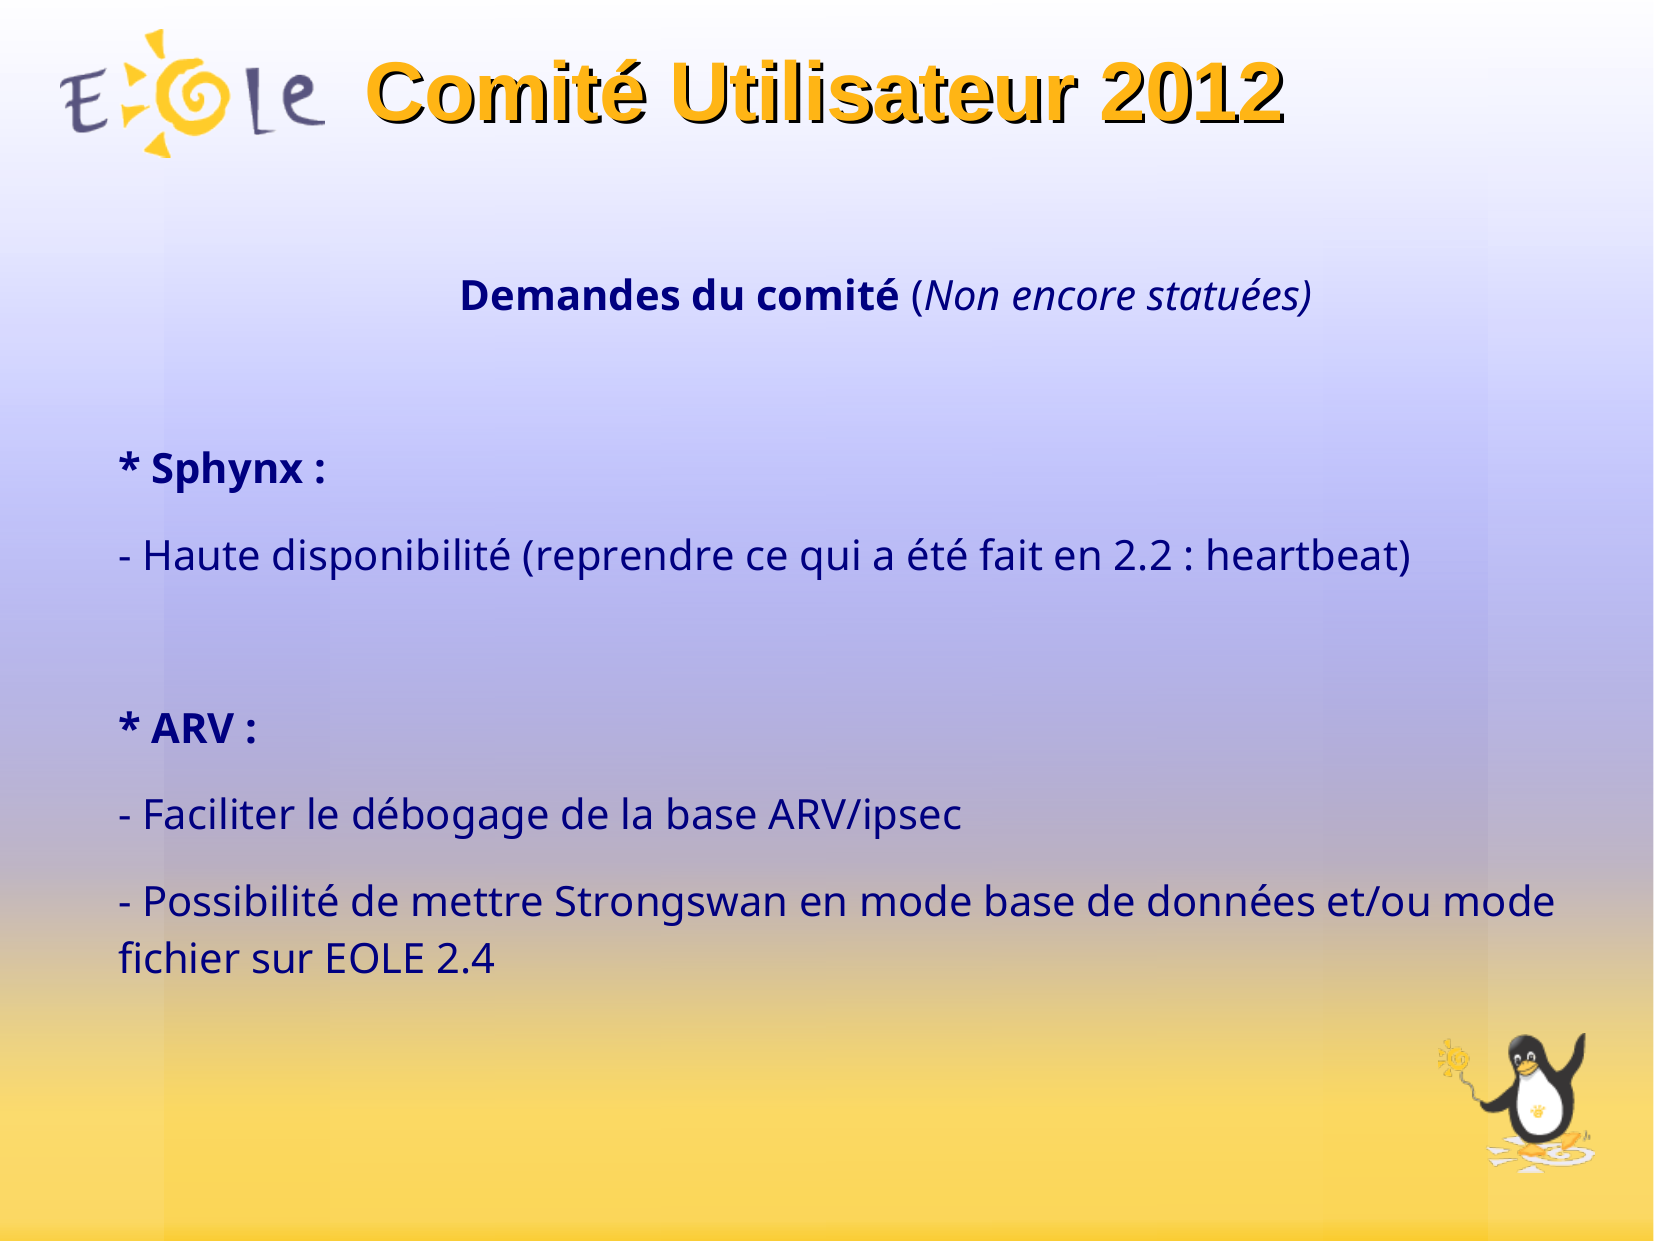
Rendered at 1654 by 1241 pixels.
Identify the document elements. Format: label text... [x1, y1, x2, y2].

list Demandes du comité (Non encore statuées) * Sphynx : - Haute disponibilité (reprendre ce qui a été fait en 2.2 : heartbeat) * ARV : - Faciliter le débogage de la base ARV/ipsec - Possibilité de mettre Strongswan en mode base de données et/ou mode fichier sur EOLE 2.4 Voir présentation spécifique pour les adaptations déjà réalisées [118, 265, 1654, 1216]
picture [0, 0, 1654, 1241]
title Comité Utilisateur 2012 [80, 27, 1569, 156]
